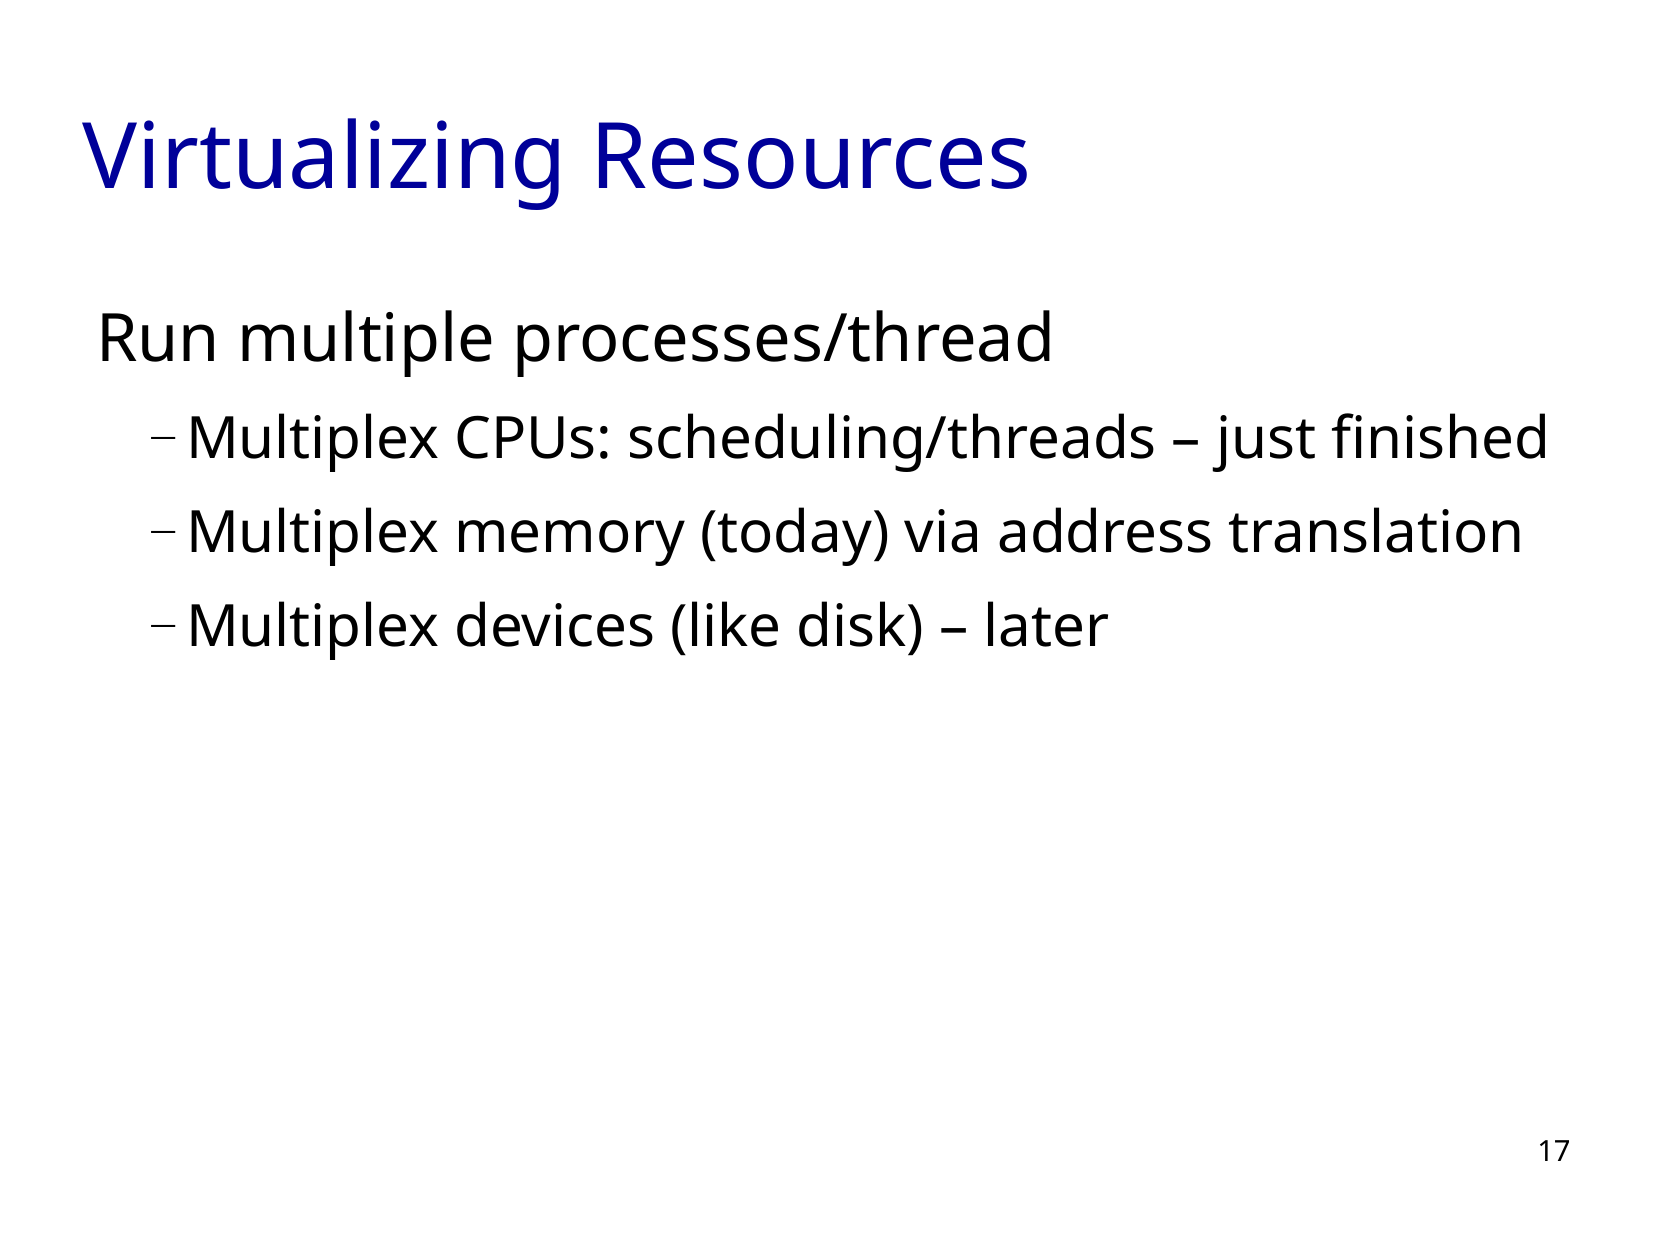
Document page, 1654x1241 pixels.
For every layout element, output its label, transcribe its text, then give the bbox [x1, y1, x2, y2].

title Virtualizing Resources [82, 49, 1571, 257]
list Run multiple processes/thread Multiplex CPUs: scheduling/threads – just finished Multiplex memory (today) via address translation Multiplex devices (like disk) – later [60, 290, 1571, 1096]
